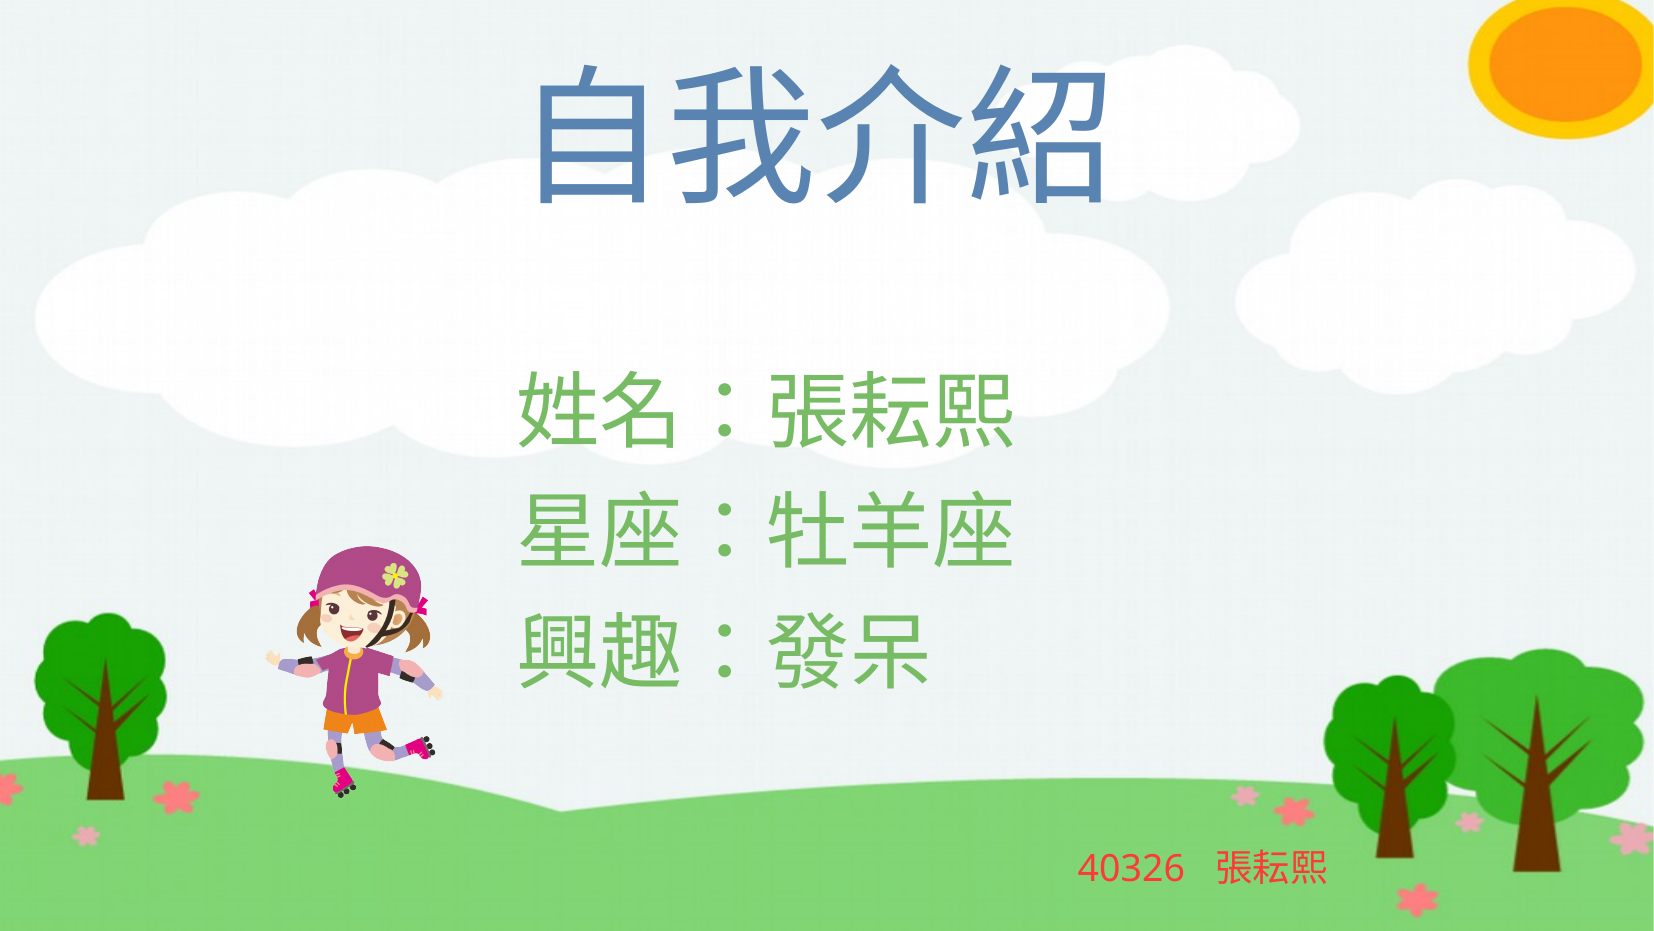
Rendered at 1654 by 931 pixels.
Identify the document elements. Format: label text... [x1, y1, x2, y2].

picture [0, 0, 1654, 931]
picture [656, 660, 662, 670]
title 自我介紹 [516, 50, 1137, 201]
text_box 40326 張耘熙 [1062, 830, 1388, 931]
text_box 姓名：張耘熙 星座：牡羊座 興趣：發呆 [501, 295, 1654, 660]
picture [612, 660, 618, 671]
